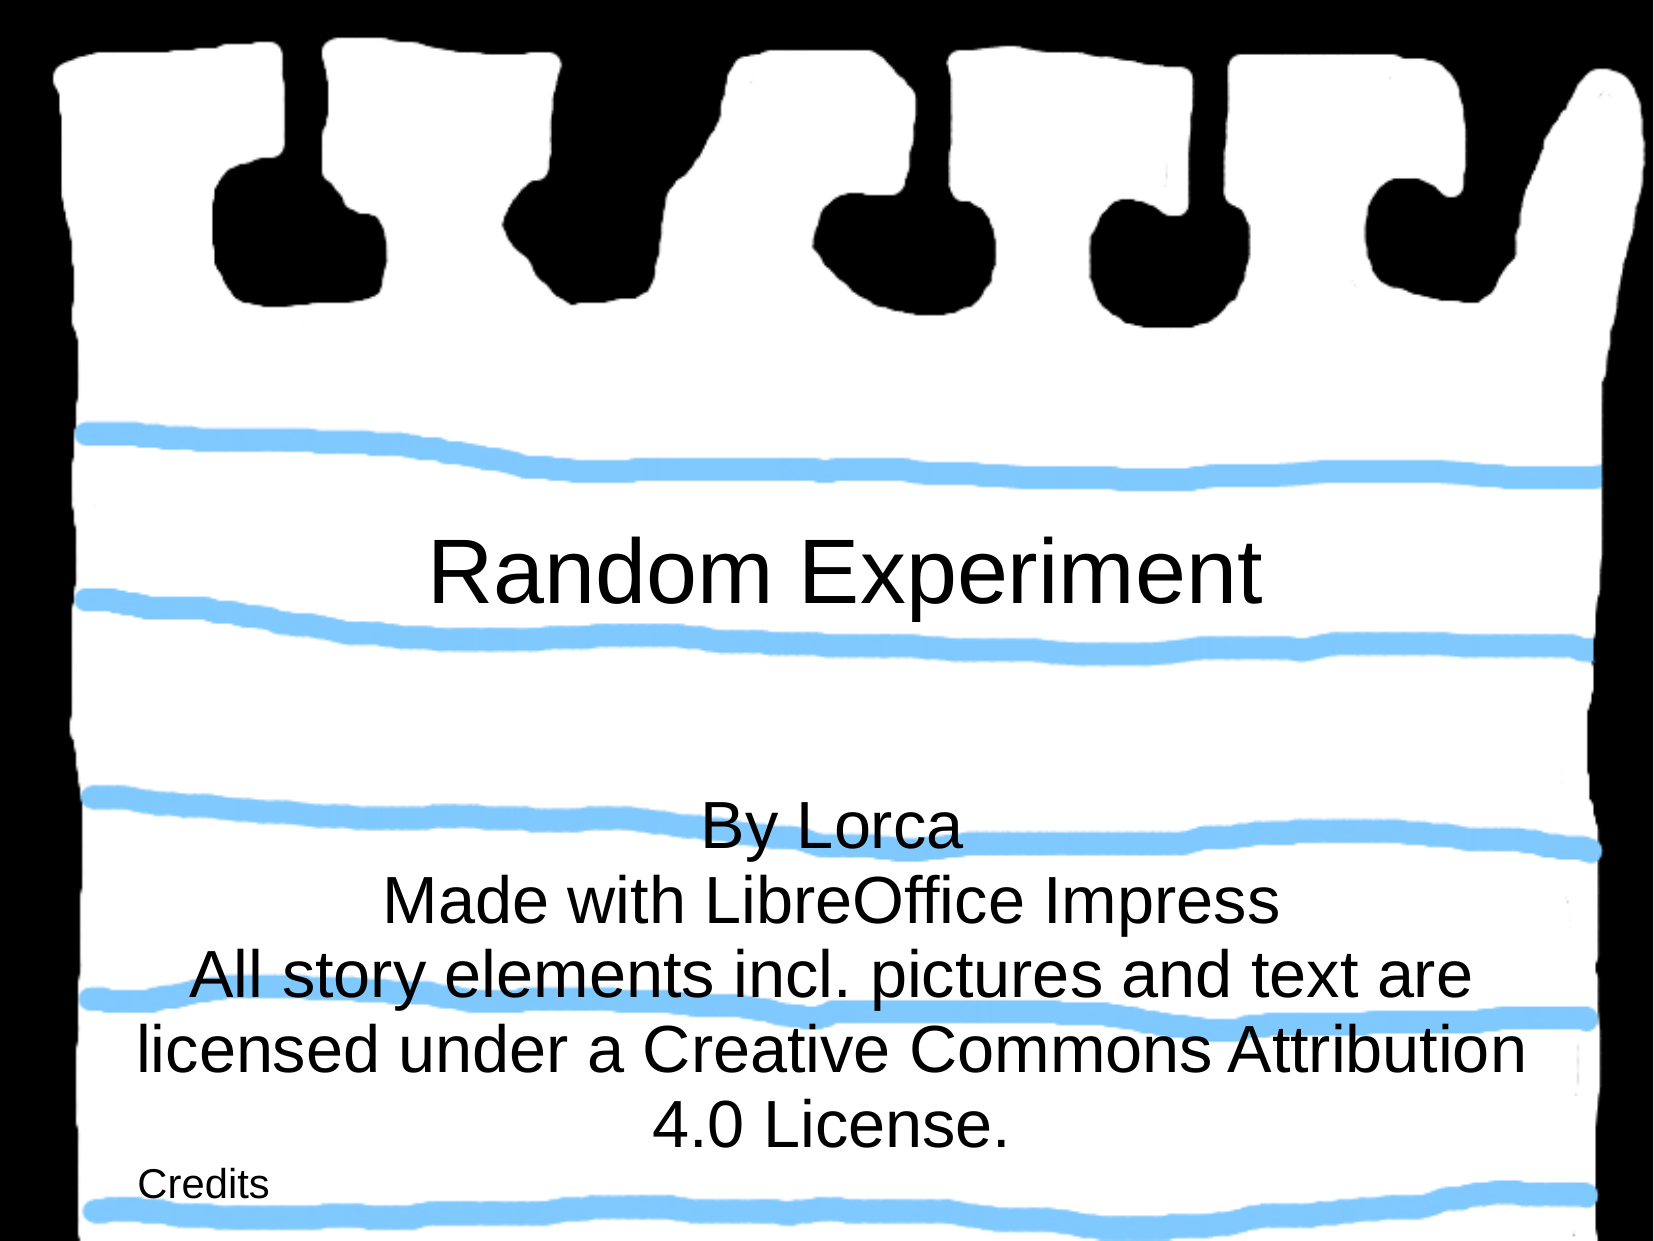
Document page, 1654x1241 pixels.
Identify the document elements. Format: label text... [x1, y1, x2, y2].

picture [0, 0, 1654, 1241]
title Random Experiment [101, 468, 1590, 676]
subtitle By Lorca Made with LibreOffice Impress All story elements incl. pictures and text are licensed under a Creative Commons Attribution 4.0 License. [104, 720, 1560, 1230]
text_box Credits [122, 1153, 286, 1216]
